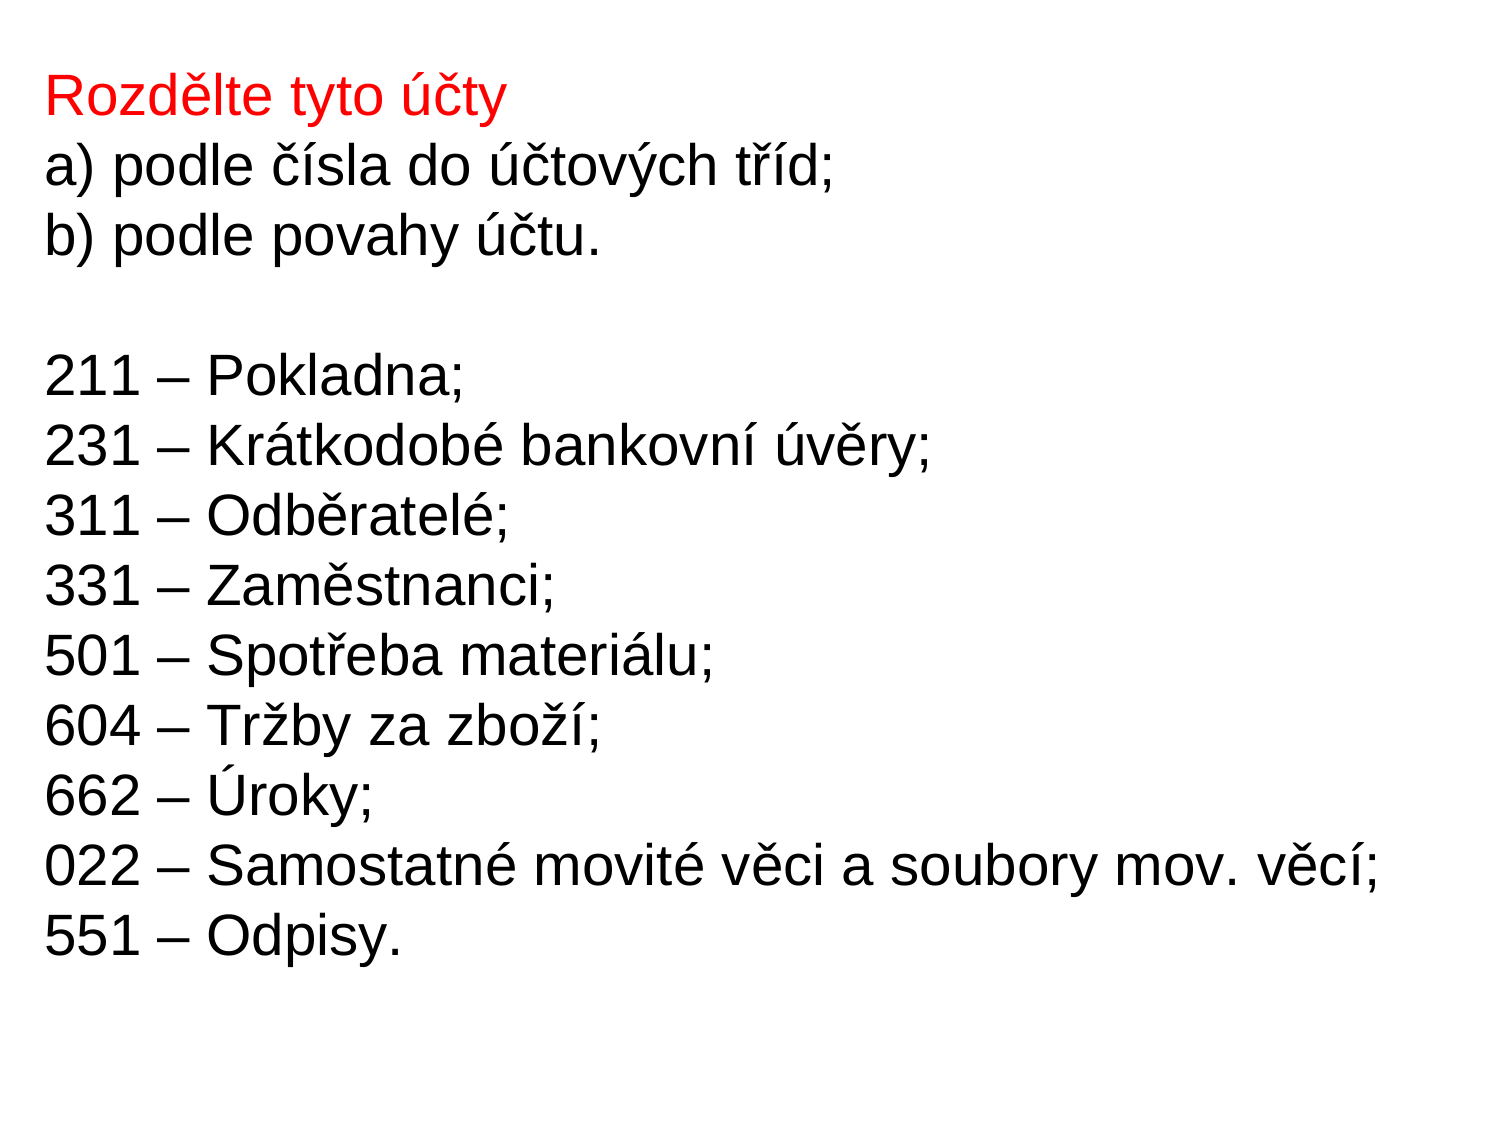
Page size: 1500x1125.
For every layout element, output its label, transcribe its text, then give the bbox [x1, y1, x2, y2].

text_box Rozdělte tyto účty a) podle čísla do účtových tříd; b) podle povahy účtu. 211 – Pokladna; 231 – Krátkodobé bankovní úvěry; 311 – Odběratelé; 331 – Zaměstnanci; 501 – Spotřeba materiálu; 604 – Tržby za zboží; 662 – Úroky; 022 – Samostatné movité věci a soubory mov. věcí; 551 – Odpisy. [29, 49, 1447, 975]
